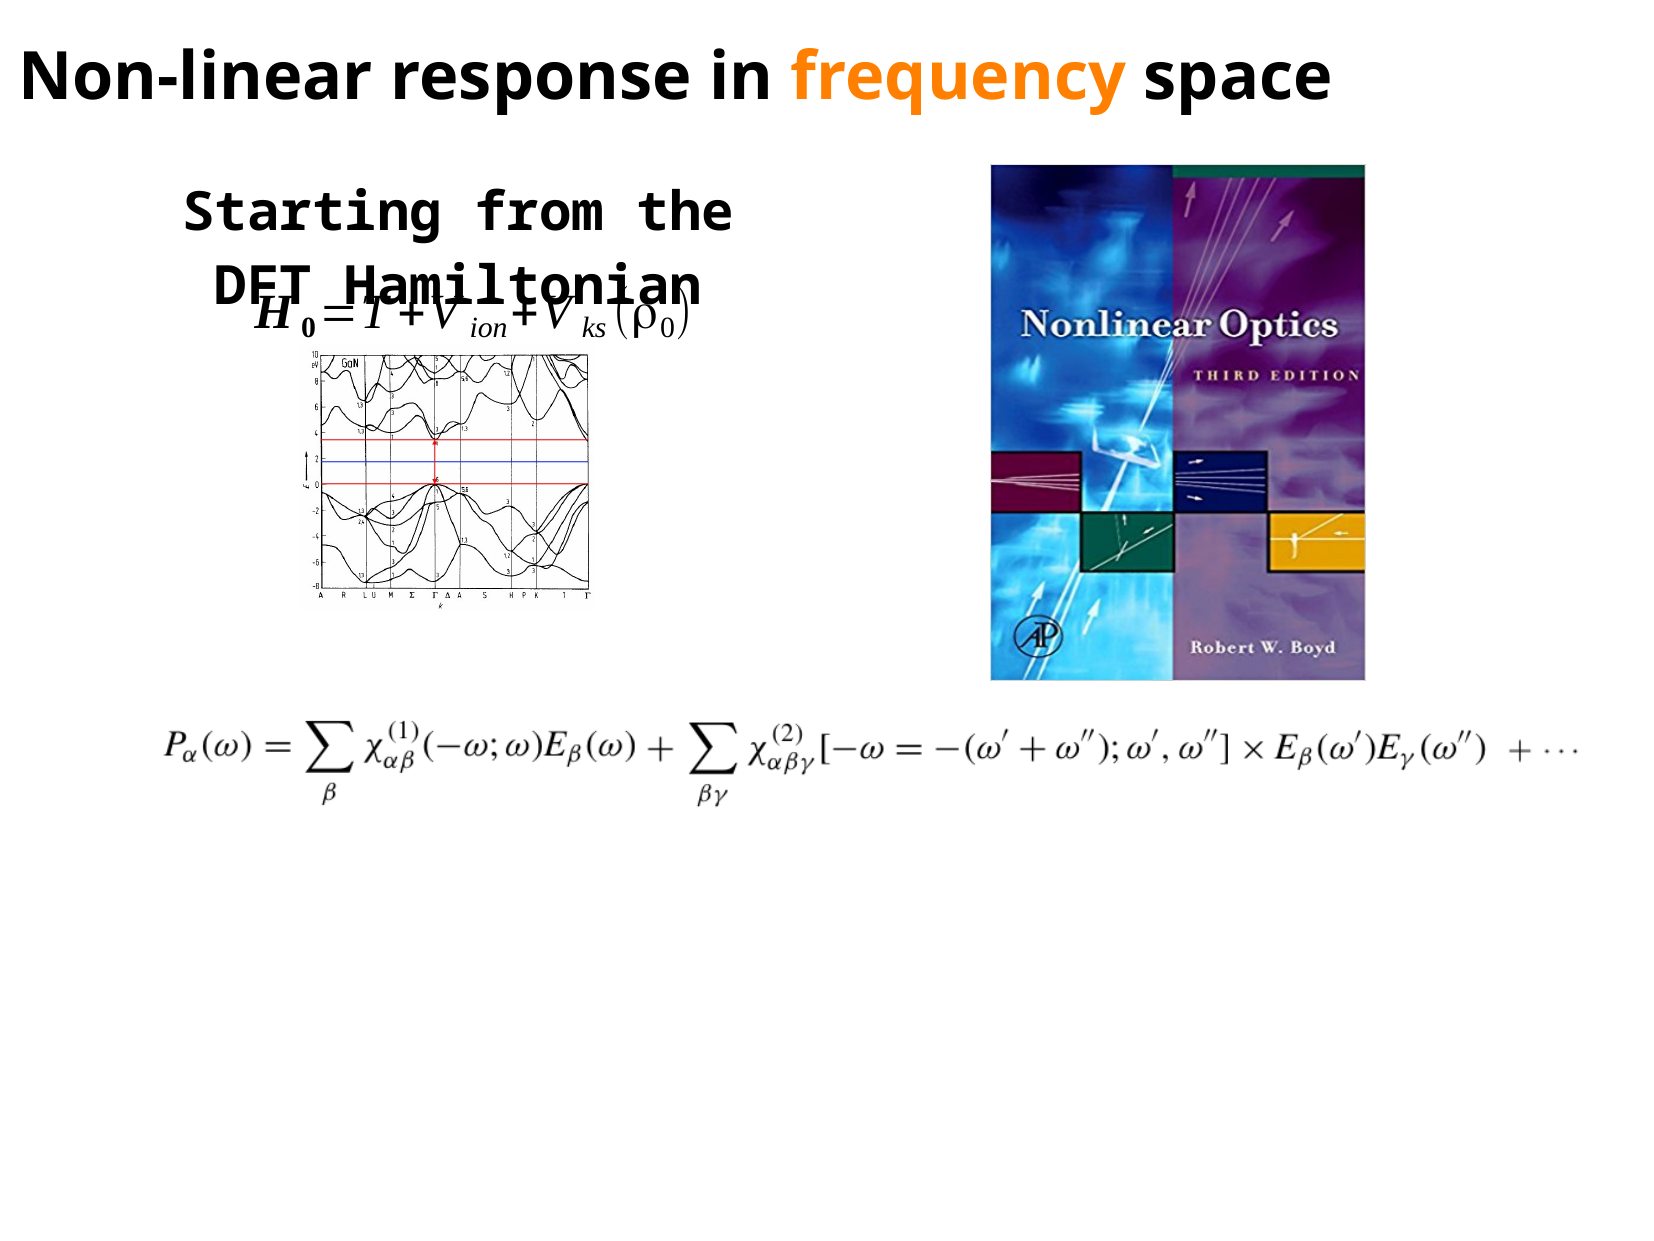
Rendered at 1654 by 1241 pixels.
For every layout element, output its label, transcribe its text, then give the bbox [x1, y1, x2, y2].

picture [150, 710, 1591, 811]
text_box Starting from the DFT Hamiltonian [118, 165, 799, 289]
picture [990, 164, 1366, 681]
picture [300, 344, 595, 610]
chart [238, 281, 706, 346]
title Non-linear response in frequency space [3, 17, 1501, 138]
